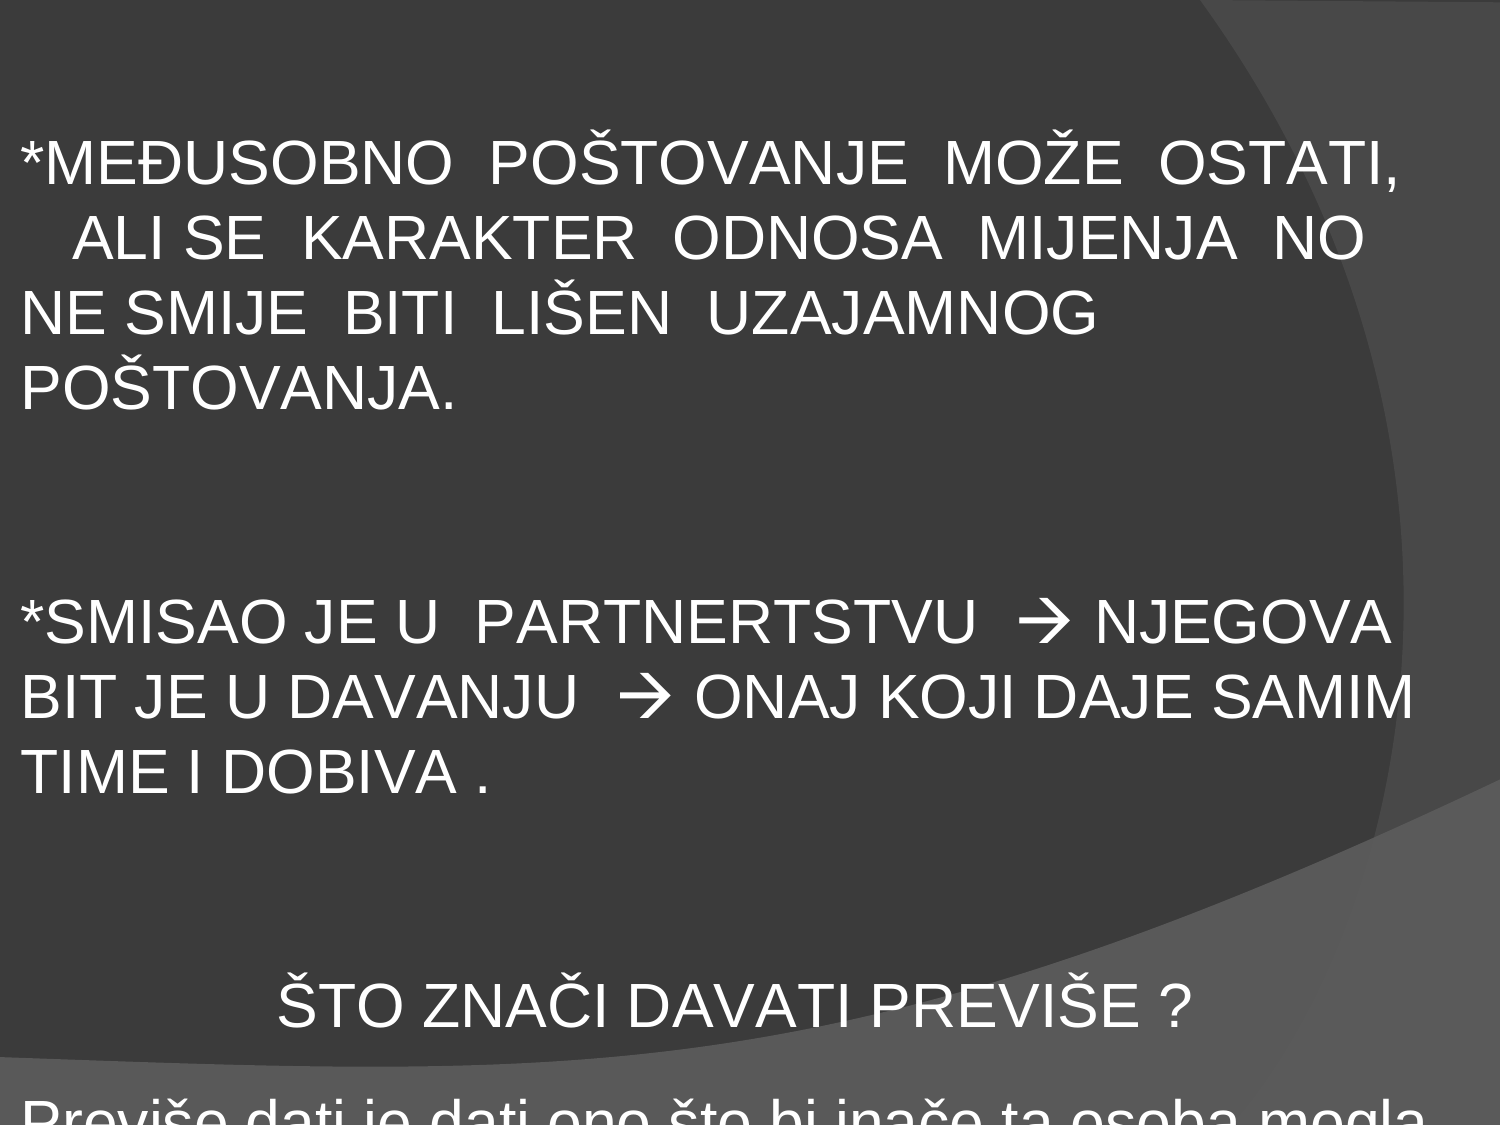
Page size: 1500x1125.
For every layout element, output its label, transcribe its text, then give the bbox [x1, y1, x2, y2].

text_box *MEĐUSOBNO POŠTOVANJE MOŽE OSTATI, ALI SE KARAKTER ODNOSA MIJENJA NO NE SMIJE BITI LIŠEN UZAJAMNOG POŠTOVANJA. *SMISAO JE U PARTNERTSTVU  NJEGOVA BIT JE U DAVANJU  ONAJ KOJI DAJE SAMIM TIME I DOBIVA . ŠTO ZNAČI DAVATI PREVIŠE ? Previše dati je dati ono što bi inače ta osoba mogla sama priskrbiti  kad skrbimo mlađoj osobi tako da radimo umjesto nje kočimo njezin razvoj, a ne potičemo osamostaljivanje. DVA SU VAŽNA ELEMENTA – LJUBAV I ZAHTJEVNOSTI LJUBAV povećava sigurnost i samopouzdanje. ZAHTJEVNOST razvija djetetovu odgovornost i spremnost u rješavanju poteškoća. PRETJERANOŠĆU iskazivanja ljubavi stvaramo parazite sklone ovisnostima, stvaramo nesigurne i neurotične osobe. SAMO ODMJERENOŠĆU OBA ELEMENTA STVARAMO ZDRAVU LIČNOST [0, 0, 1465, 1123]
